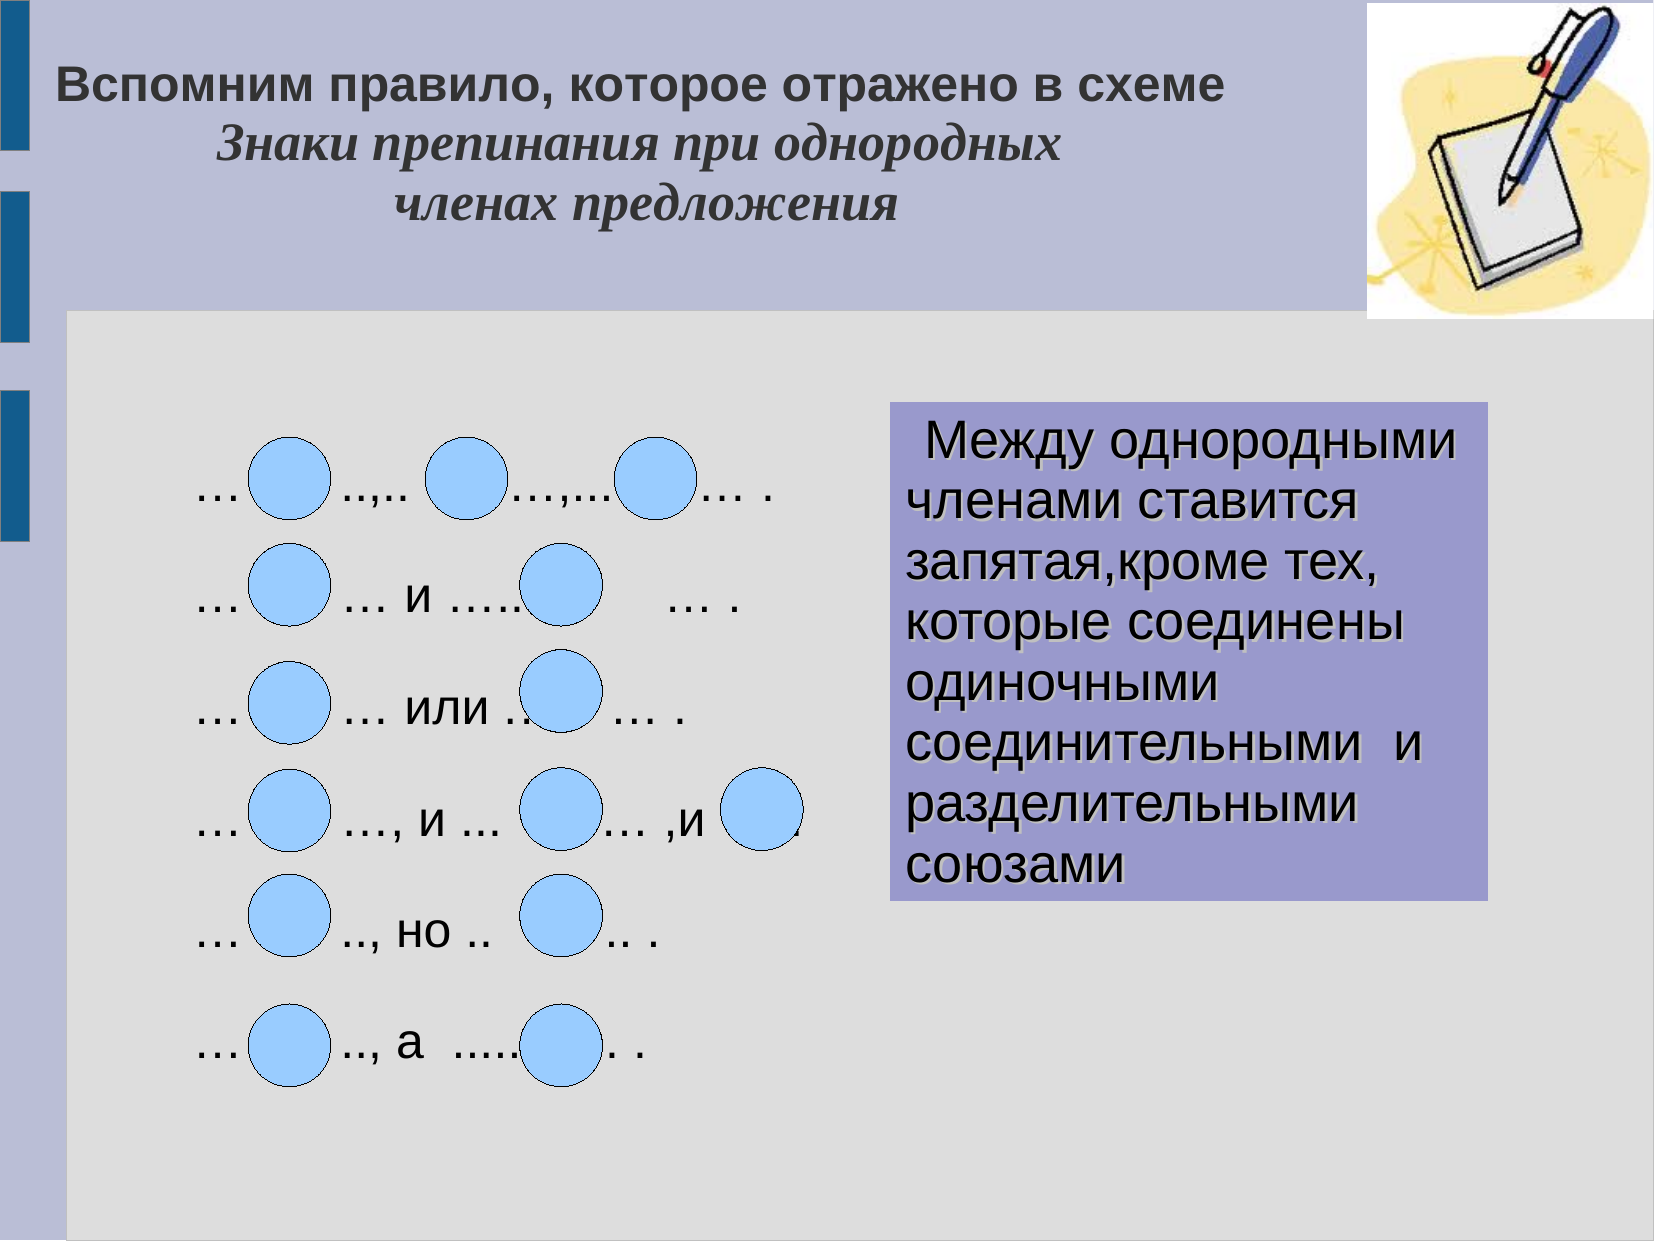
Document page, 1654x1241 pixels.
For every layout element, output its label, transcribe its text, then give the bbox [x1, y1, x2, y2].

text_box [248, 437, 331, 520]
text_box [519, 1003, 603, 1087]
text_box [425, 437, 508, 520]
title Вспомним правило, которое отражено в схеме Знаки препинания при однородных членах предложения [0, 40, 1354, 249]
text_box [890, 318, 1571, 1101]
list [845, 344, 1535, 1127]
text_box [248, 543, 331, 627]
text_box [614, 437, 697, 520]
text_box [519, 874, 603, 957]
text_box [248, 661, 331, 745]
text_box [248, 769, 331, 852]
text_box [519, 543, 603, 627]
text_box [720, 767, 804, 851]
table_header Между однородными членами ставится запятая,кроме тех, которые соединены одиночными соединительными и разделительными союзами [890, 402, 1488, 901]
text_box [248, 1003, 331, 1087]
list … ..,.. …,... … . … … и ….... … . … … или .… … . … …, и ... … ,и . … .., но .. .. . … .., а ......... .. . [121, 344, 811, 1127]
text_box [248, 874, 331, 957]
picture [1367, 3, 1654, 319]
text_box [519, 767, 603, 851]
text_box [519, 649, 603, 733]
